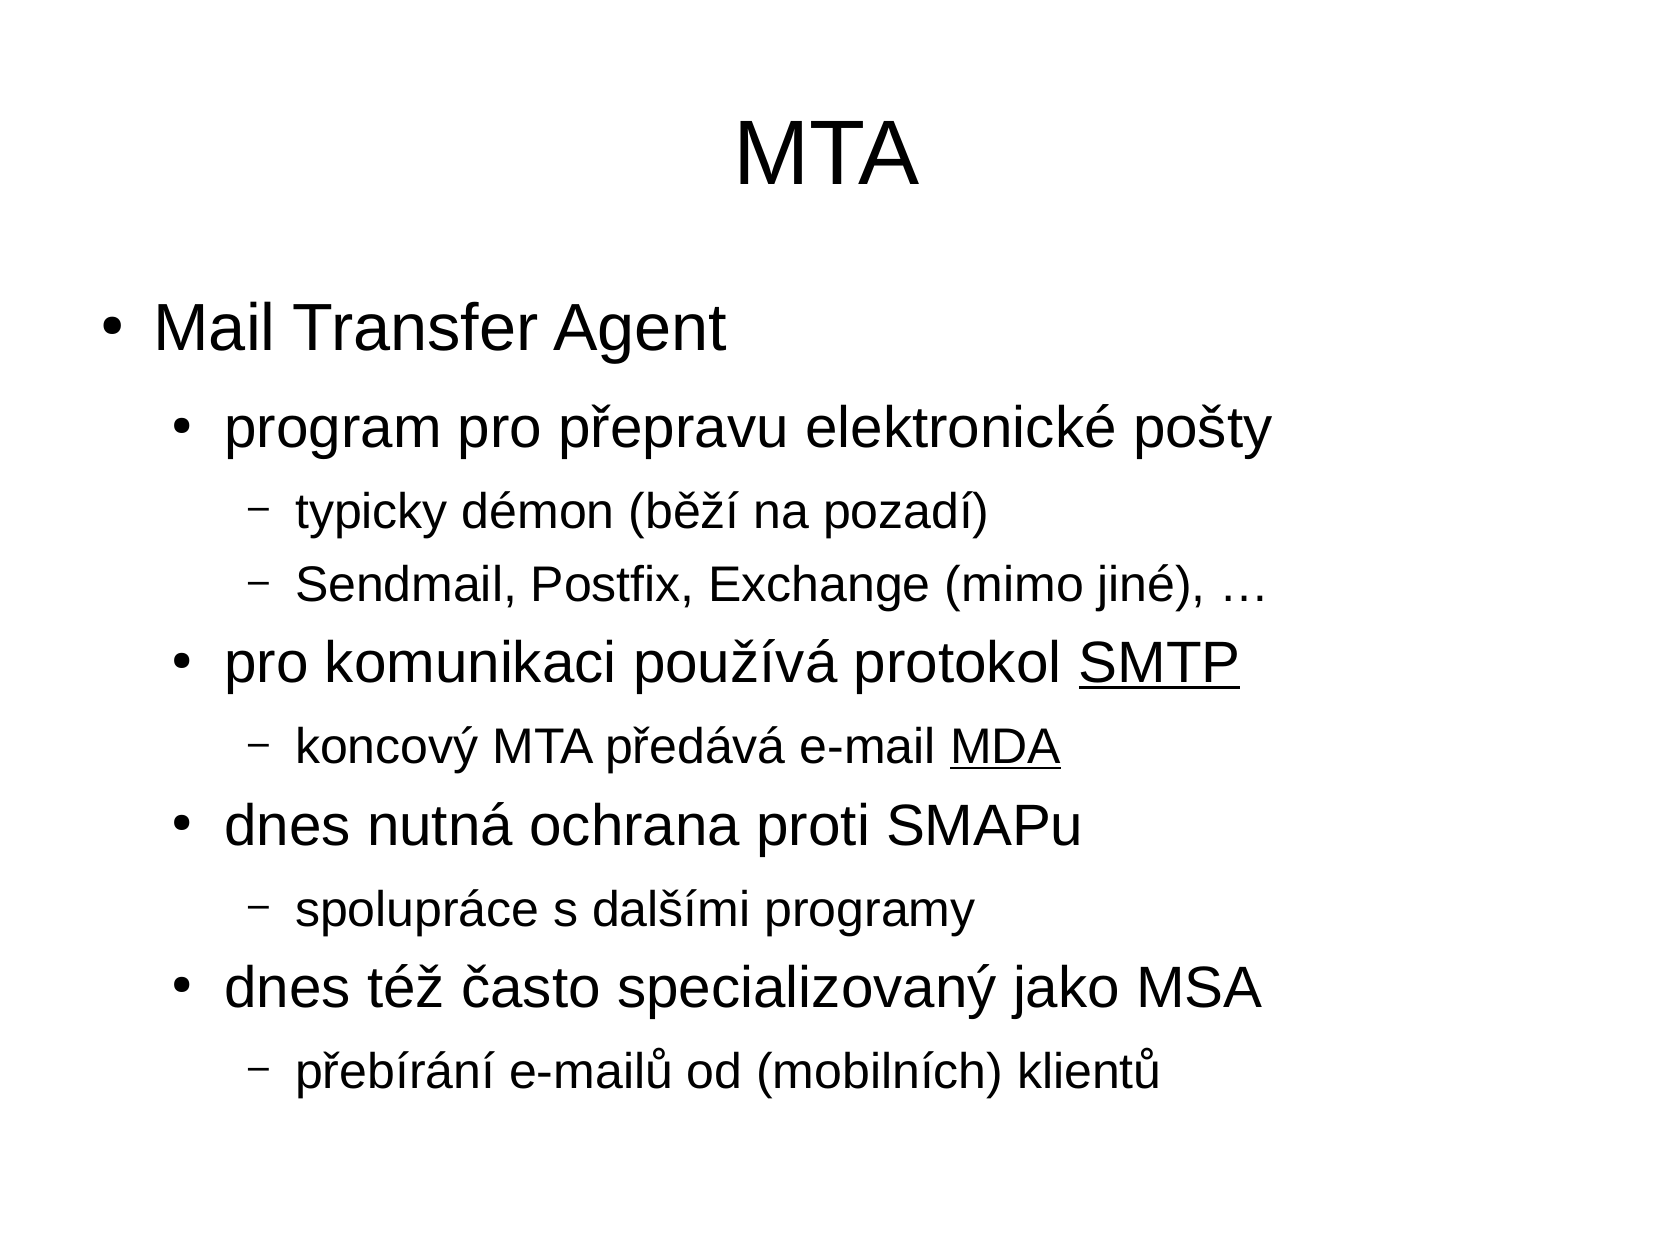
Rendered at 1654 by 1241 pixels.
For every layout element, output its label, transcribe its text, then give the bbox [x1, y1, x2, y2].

list Mail Transfer Agent program pro přepravu elektronické pošty typicky démon (běží na pozadí) Sendmail, Postfix, Exchange (mimo jiné), … pro komunikaci používá protokol SMTP koncový MTA předává e-mail MDA dnes nutná ochrana proti SMAPu spolupráce s dalšími programy dnes též často specializovaný jako MSA přebírání e-mailů od (mobilních) klientů [82, 290, 1571, 1109]
title MTA [82, 49, 1571, 257]
